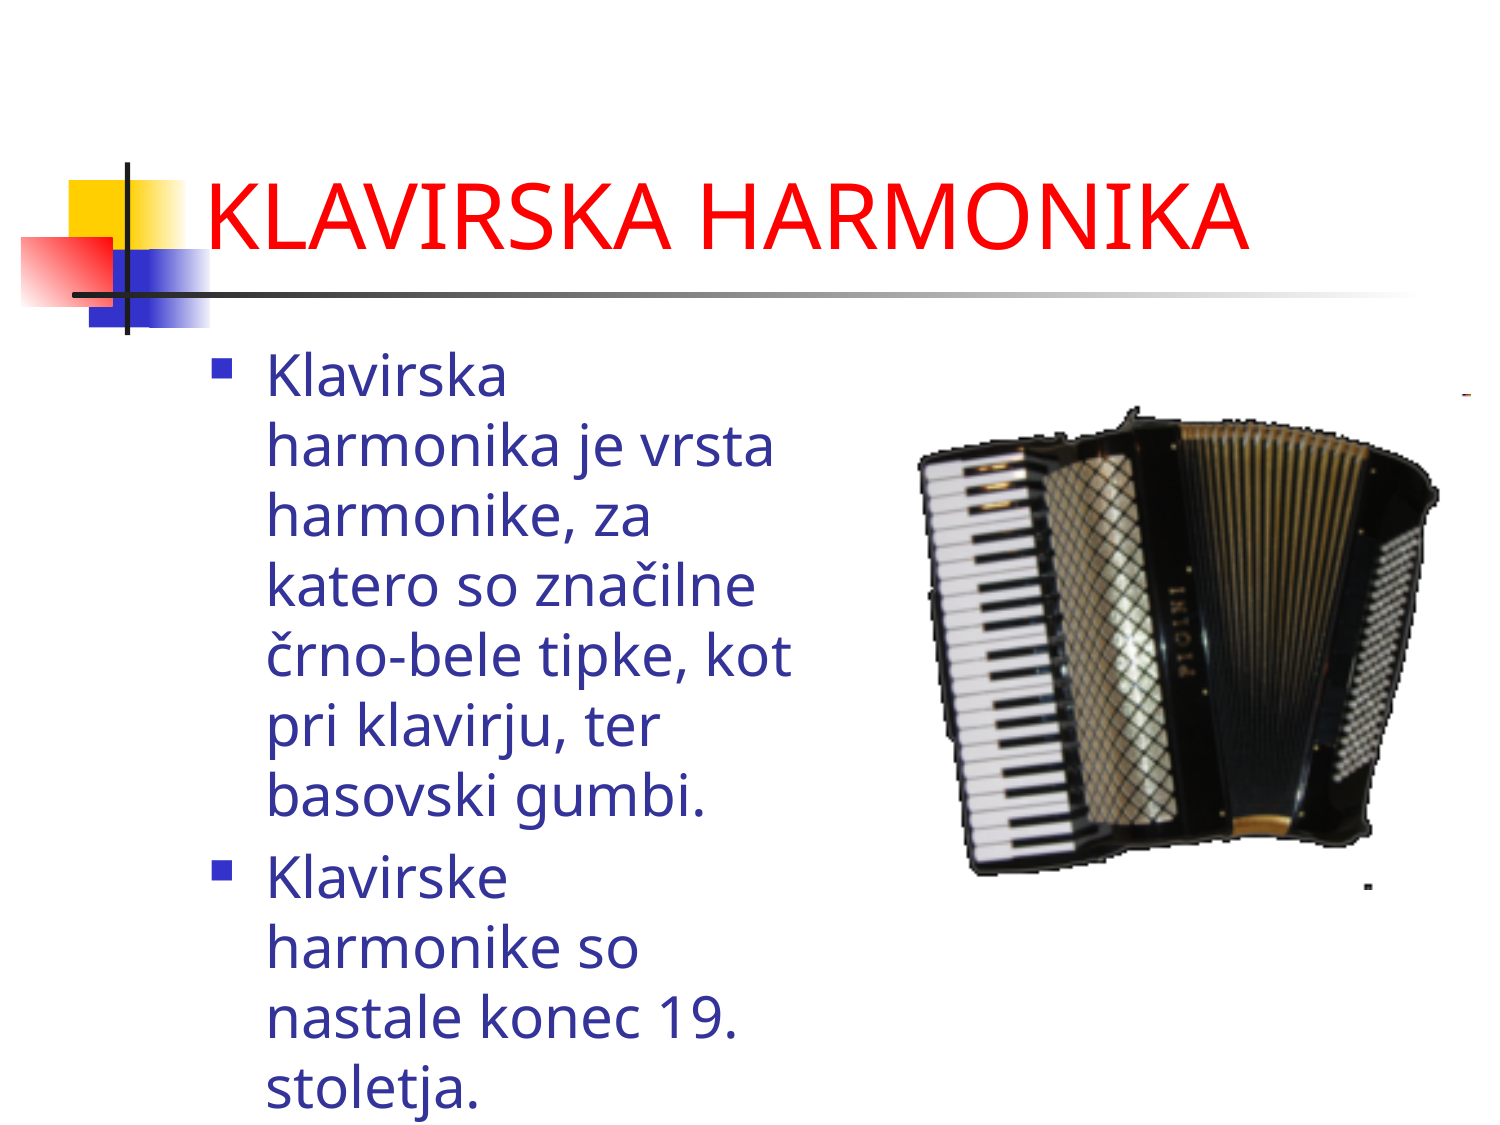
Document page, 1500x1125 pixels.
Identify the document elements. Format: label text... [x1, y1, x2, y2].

title KLAVIRSKA HARMONIKA [188, 35, 1468, 275]
list Klavirska harmonika je vrsta harmonike, za katero so značilne črno-bele tipke, kot pri klavirju, ter basovski gumbi. Klavirske harmonike so nastale konec 19. stoletja. [193, 331, 819, 1006]
picture [903, 394, 1471, 890]
